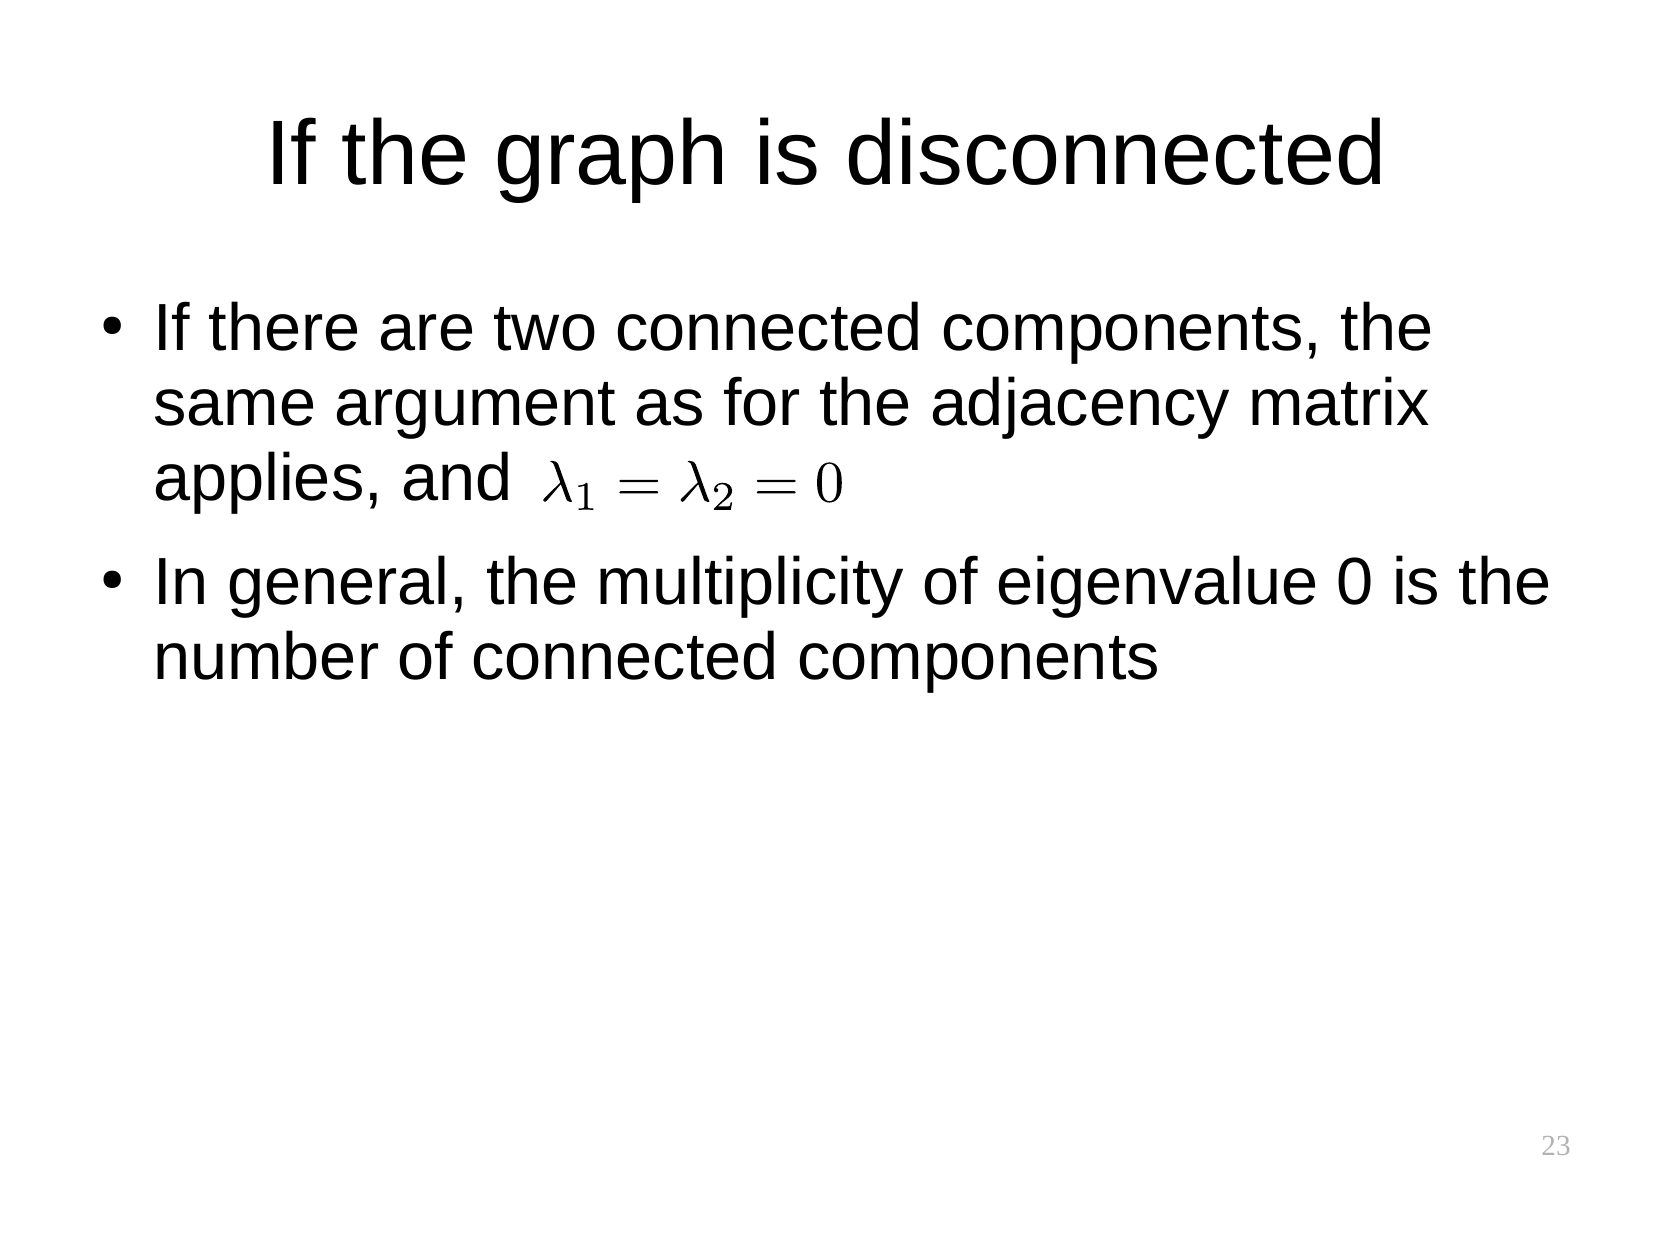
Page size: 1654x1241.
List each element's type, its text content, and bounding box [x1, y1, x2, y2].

text_box [540, 460, 845, 511]
title If the graph is disconnected [82, 49, 1571, 257]
list If there are two connected components, the same argument as for the adjacency matrix applies, and In general, the multiplicity of eigenvalue 0 is the number of connected components [82, 290, 1571, 1010]
